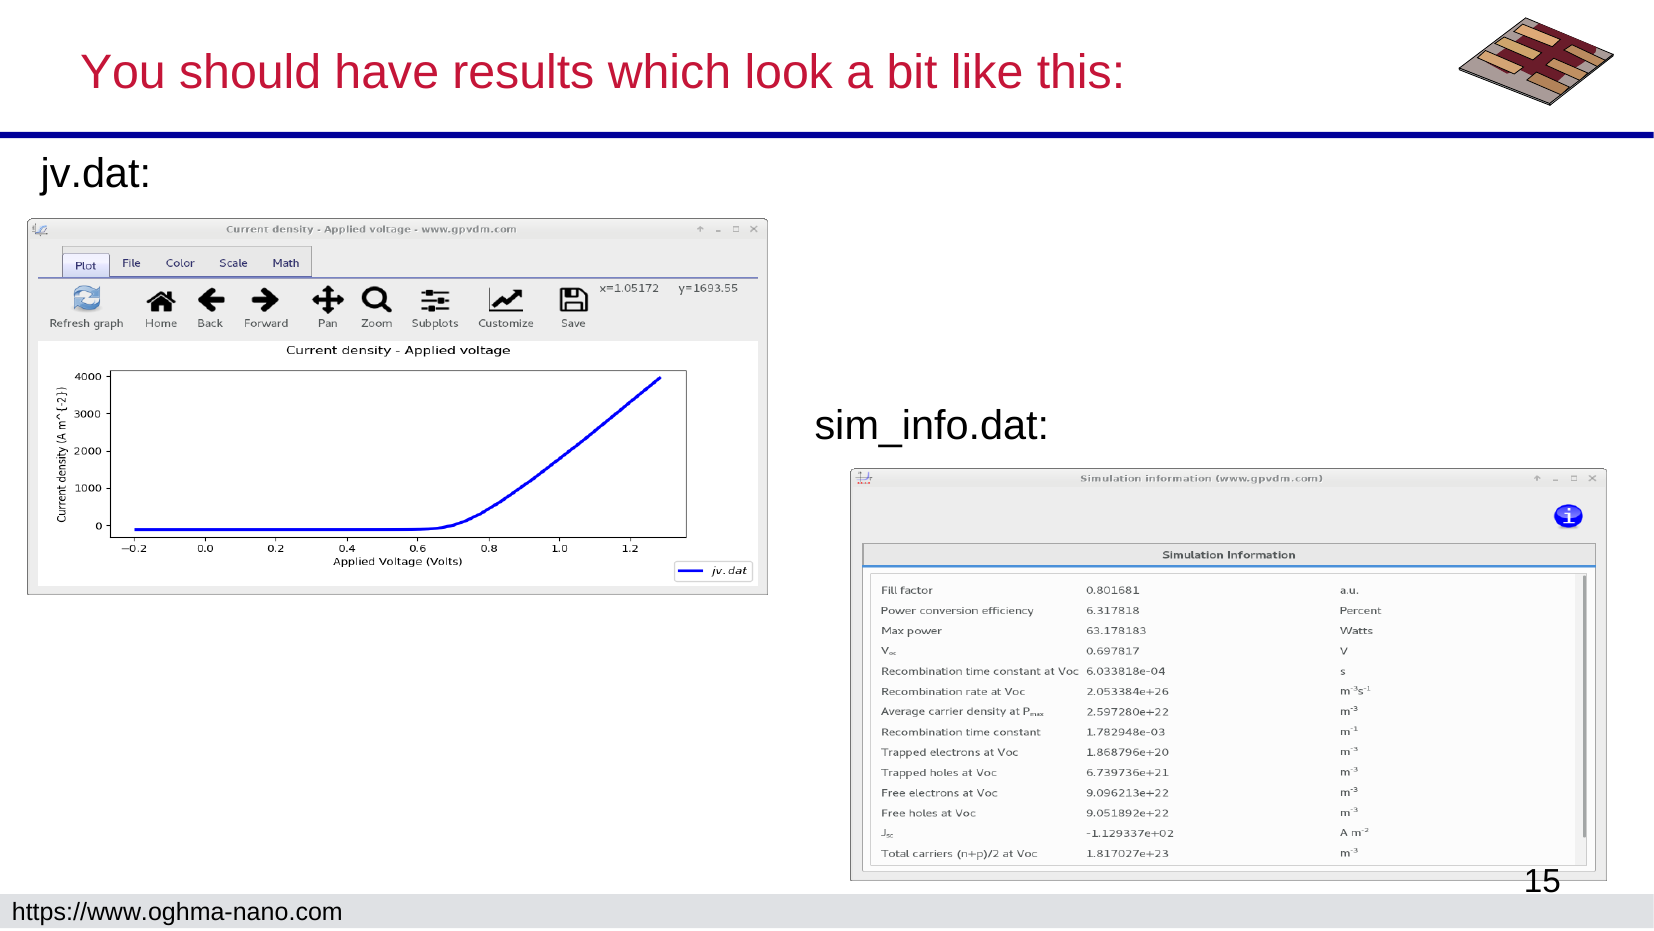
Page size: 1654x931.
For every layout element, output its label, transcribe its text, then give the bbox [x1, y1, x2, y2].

picture [27, 218, 768, 595]
title You should have results which look a bit like this: [65, 11, 1430, 132]
text_box <number> [1509, 852, 1654, 911]
text_box sim_info.dat: [799, 390, 1067, 506]
picture [850, 468, 1607, 882]
text_box jv.dat: [25, 139, 204, 204]
